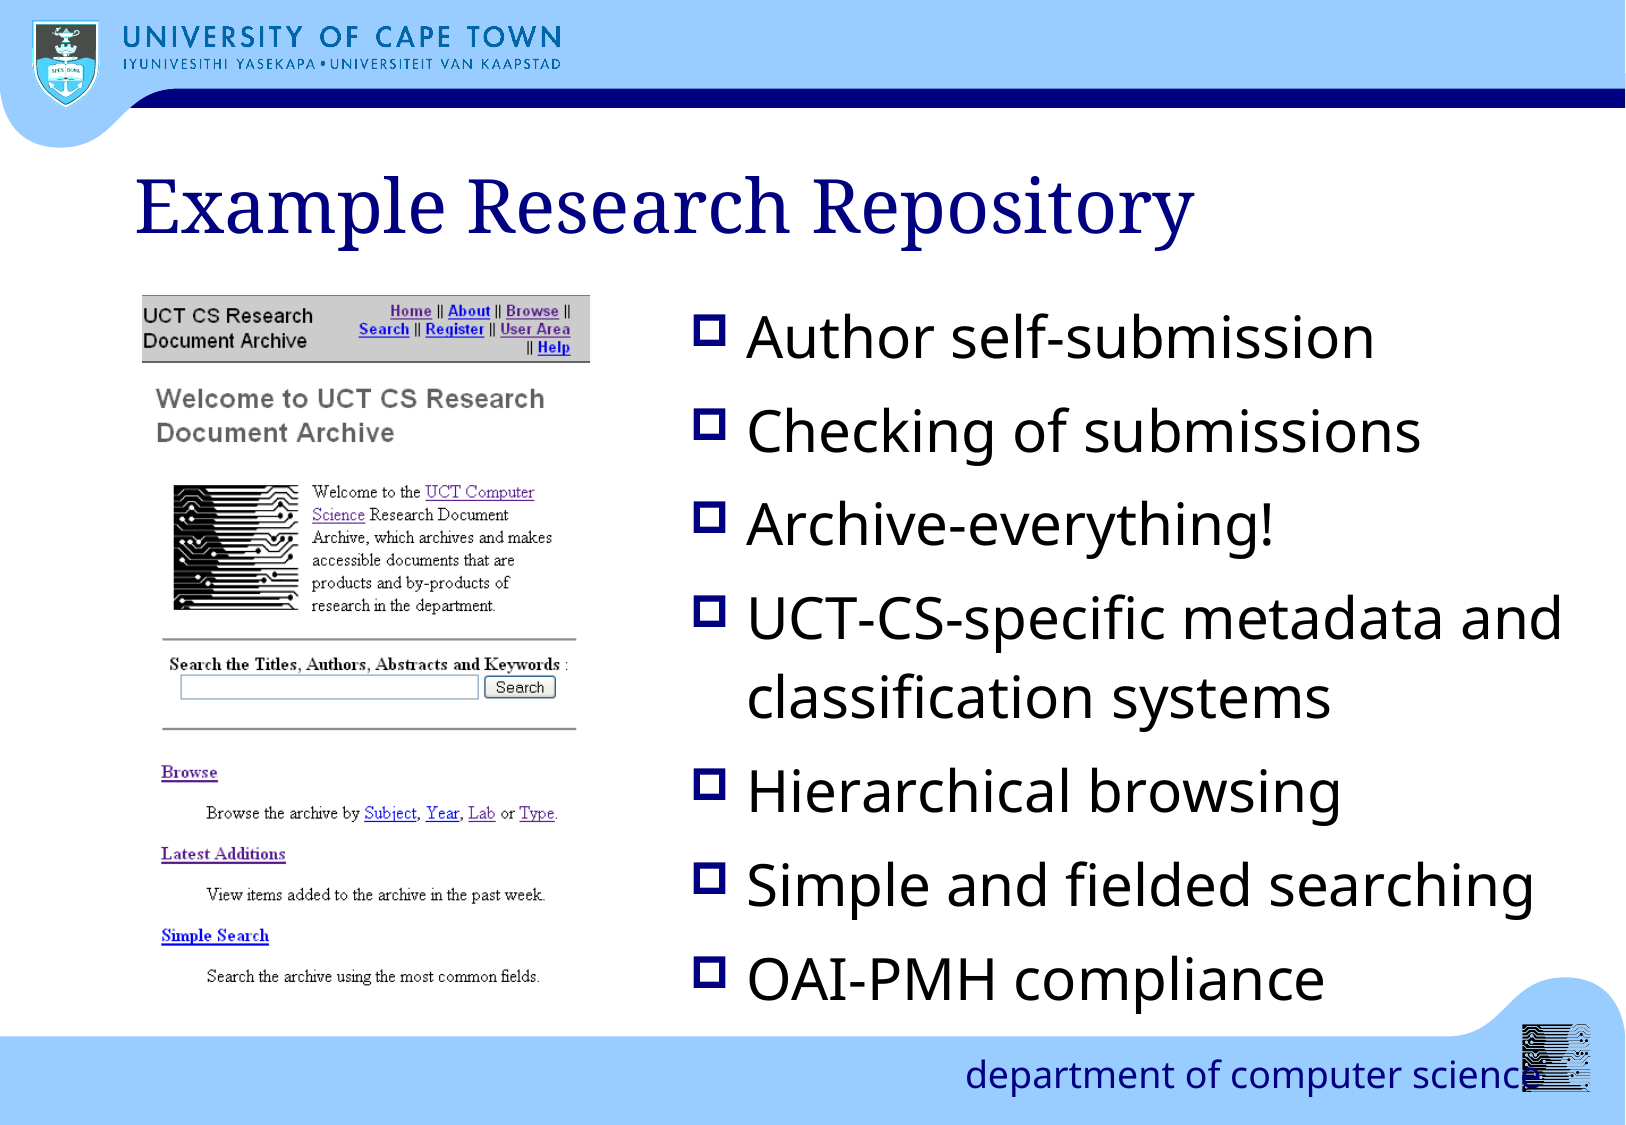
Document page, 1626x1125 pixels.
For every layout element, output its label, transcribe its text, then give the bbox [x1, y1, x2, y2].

picture [1522, 1024, 1591, 1092]
title Example Research Repository [134, 140, 1571, 268]
picture [142, 295, 591, 996]
picture [120, 23, 563, 71]
picture [1526, 1070, 1536, 1076]
list Author self-submission Checking of submissions Archive-everything! UCT-CS-specific metadata and classification systems Hierarchical browsing Simple and fielded searching OAI-PMH compliance [690, 296, 1570, 1021]
